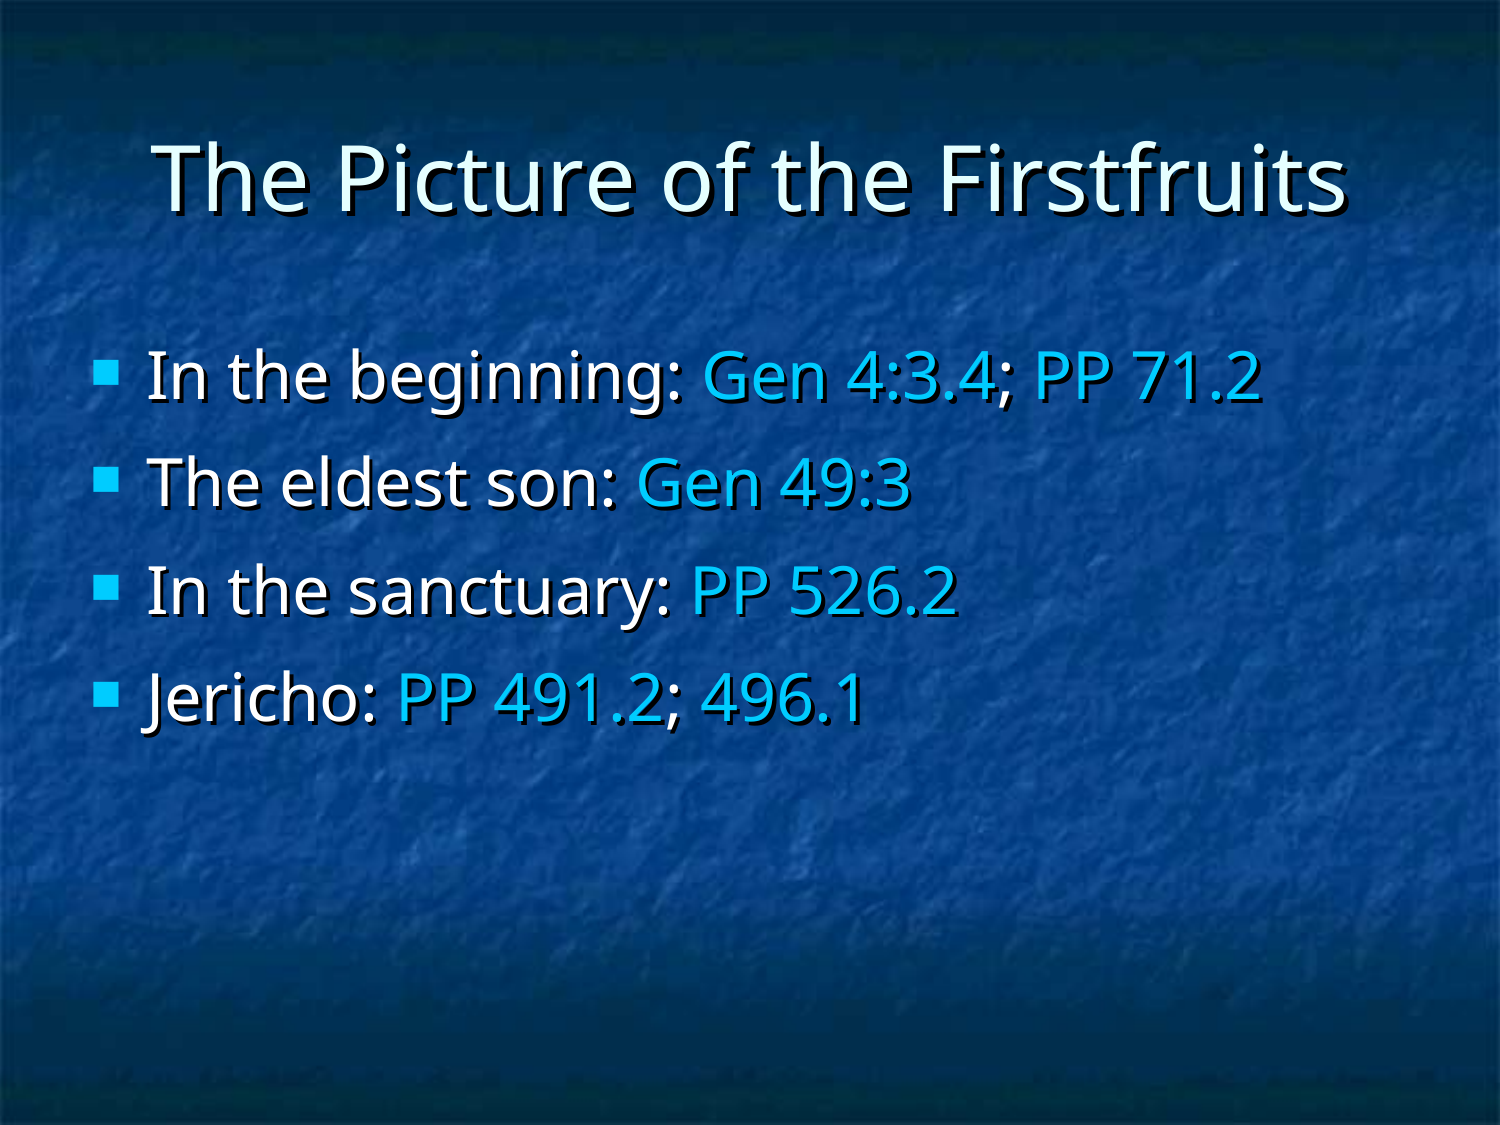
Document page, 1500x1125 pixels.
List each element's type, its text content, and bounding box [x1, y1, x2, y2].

title The Picture of the Firstfruits [75, 62, 1426, 288]
list In the beginning: Gen 4:3.4; PP 71.2 The eldest son: Gen 49:3 In the sanctuary: PP 526.2 Jericho: PP 491.2; 496.1 [75, 324, 1426, 1001]
picture [0, 0, 1500, 1125]
